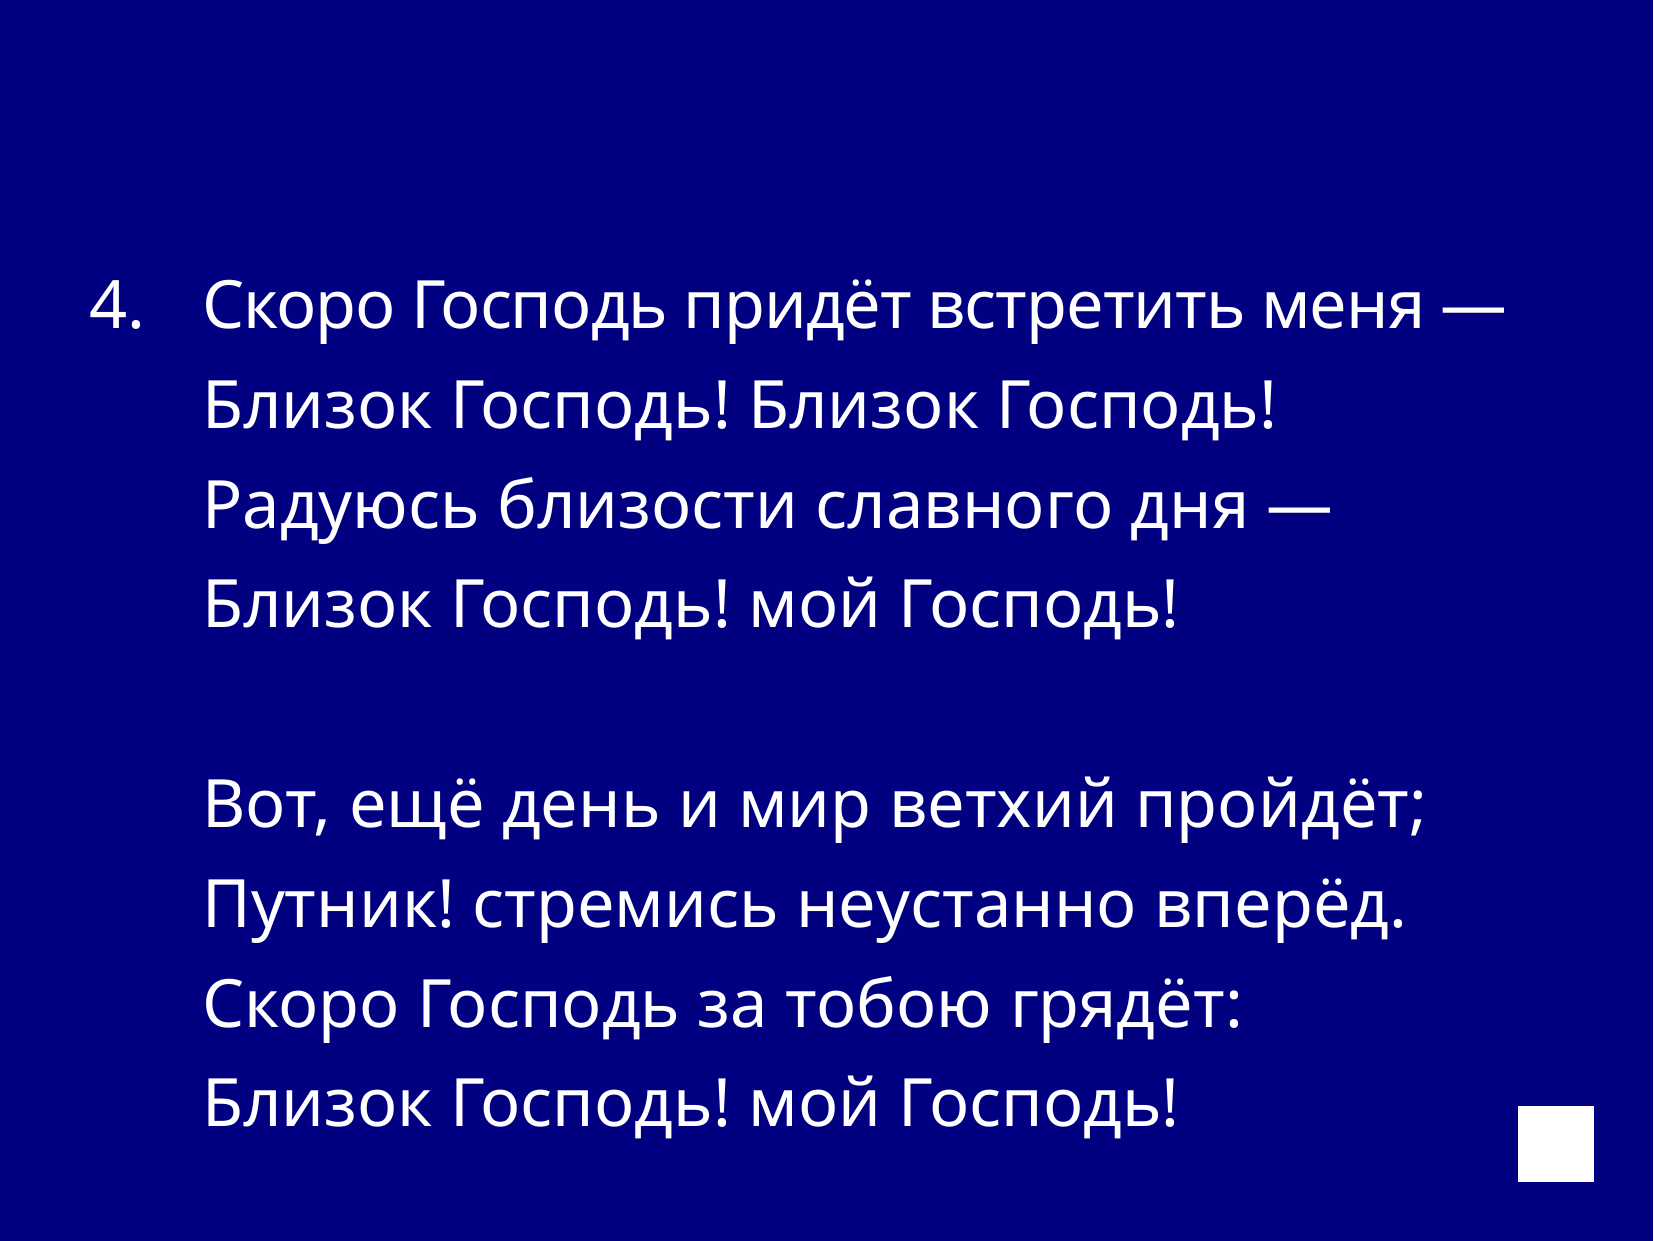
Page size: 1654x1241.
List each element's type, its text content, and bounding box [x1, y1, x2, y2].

text_box [1518, 1163, 1594, 1182]
text_box 4. Скоро Господь придёт встретить меня — Близок Господь! Близок Господь! Радуюсь близости славного дня — Близок Господь! мой Господь! Вот, ещё день и мир ветхий пройдёт; Путник! стремись неустанно вперёд. Скоро Господь за тобою грядёт: Близок Господь! мой Господь! [75, 150, 1653, 1163]
